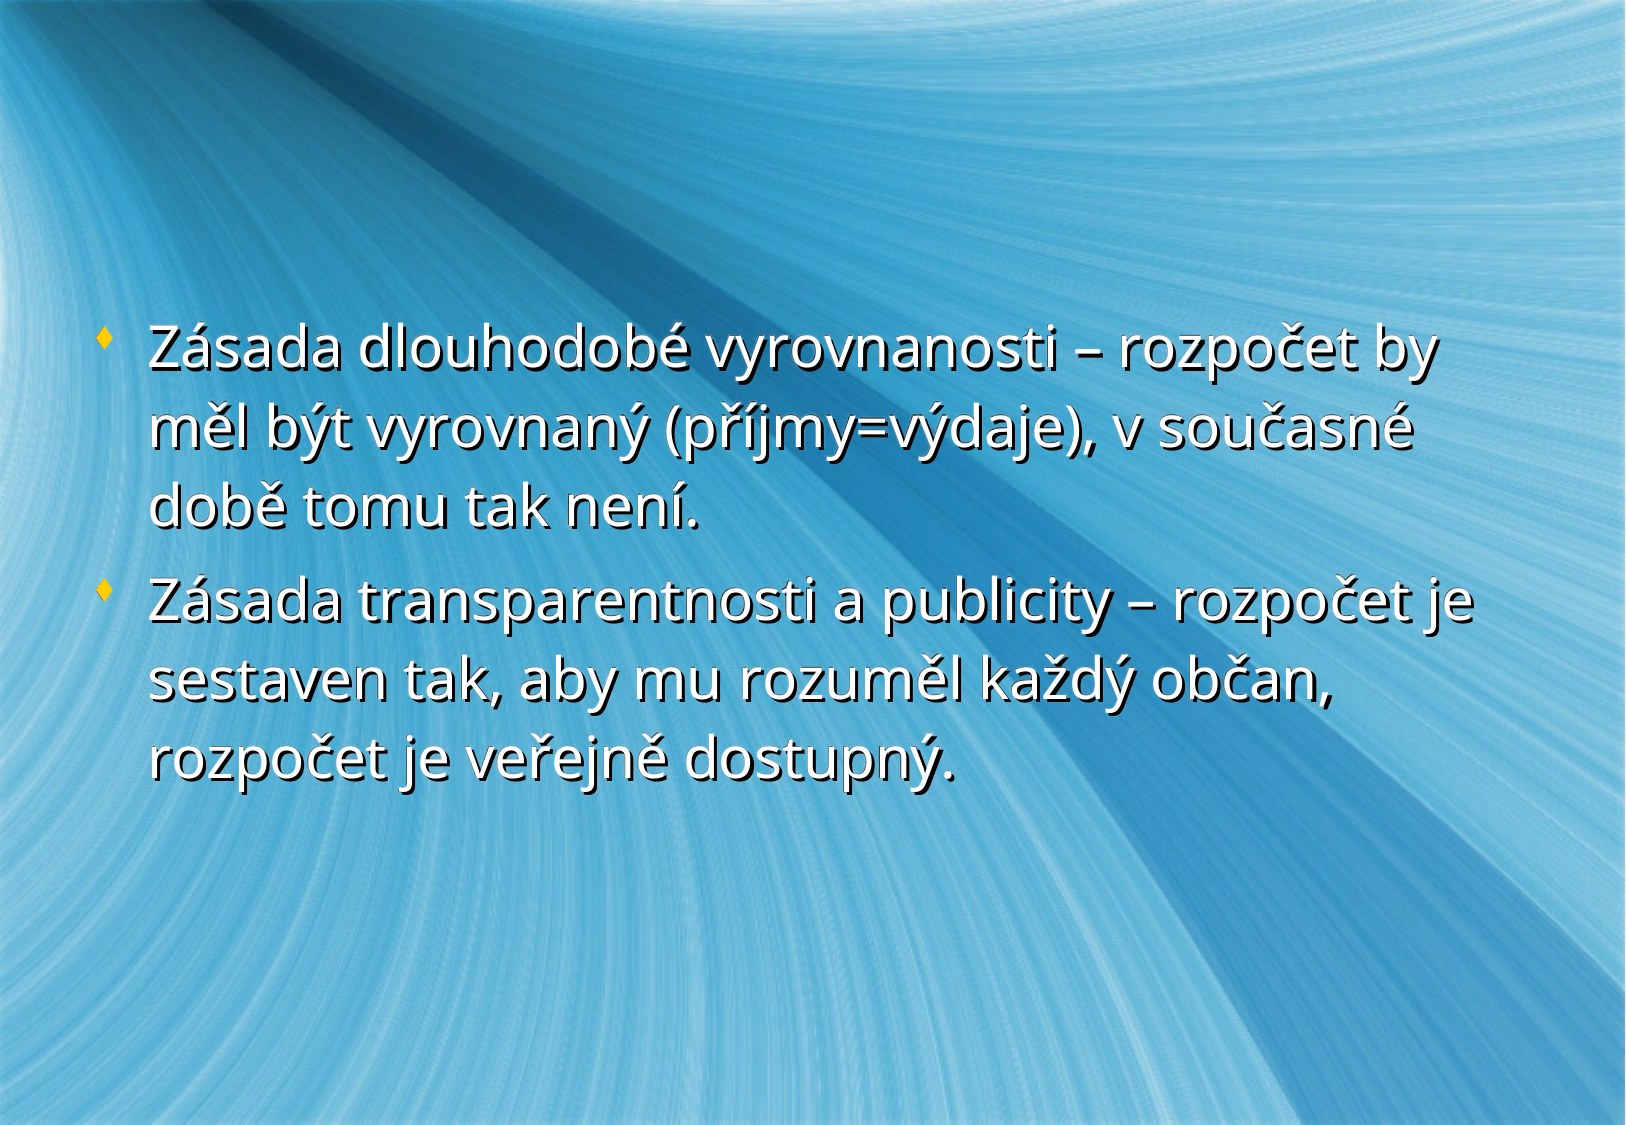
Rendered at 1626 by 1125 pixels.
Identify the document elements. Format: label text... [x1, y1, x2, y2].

picture [0, 0, 1626, 1125]
list Zásada dlouhodobé vyrovnanosti – rozpočet by měl být vyrovnaný (příjmy=výdaje), v současné době tomu tak není. Zásada transparentnosti a publicity – rozpočet je sestaven tak, aby mu rozuměl každý občan, rozpočet je veřejně dostupný. [76, 105, 1544, 997]
